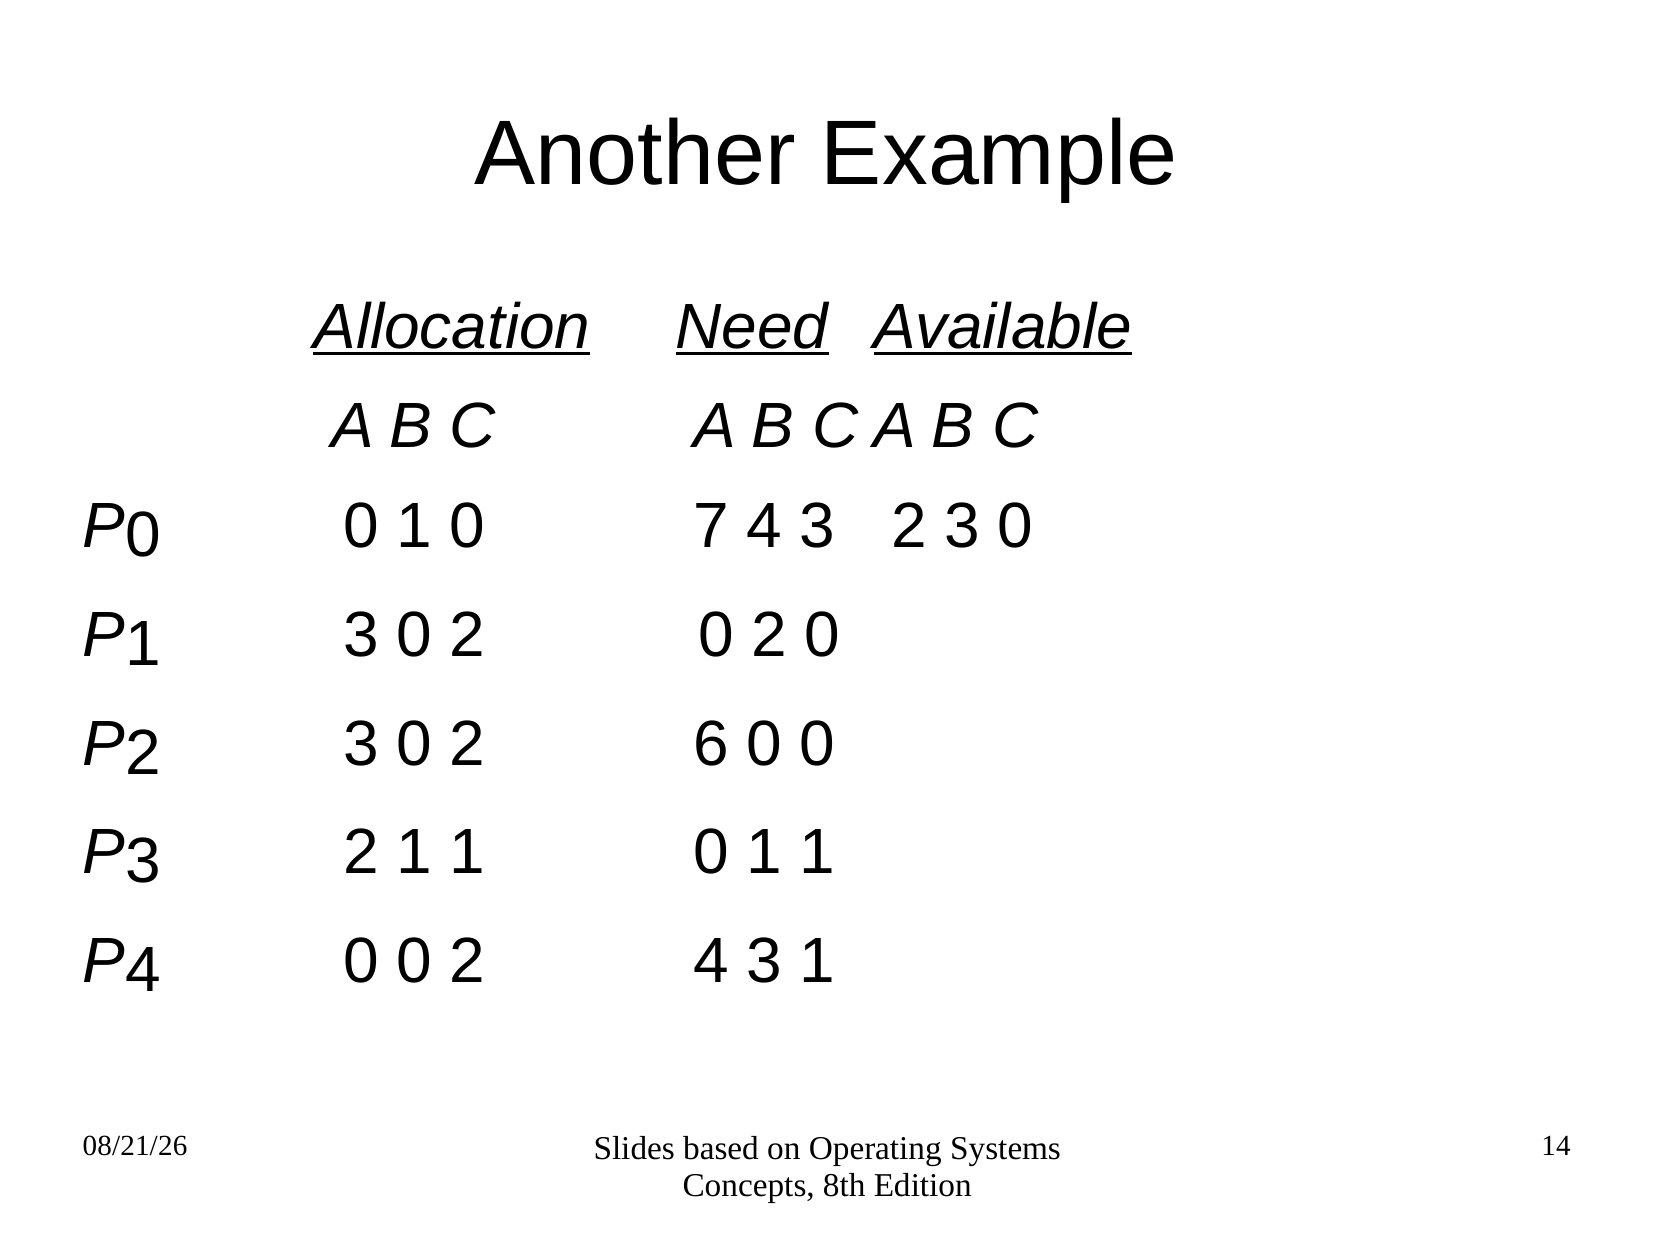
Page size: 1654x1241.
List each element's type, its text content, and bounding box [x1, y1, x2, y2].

list Allocation Need Available A B C A B C A B C P0 0 1 0 7 4 3 2 3 0 P1 3 0 2 0 2 0 P2 3 0 2 6 0 0 P3 2 1 1 0 1 1 P4 0 0 2 4 3 1 [82, 290, 1571, 1010]
title Another Example [82, 49, 1571, 257]
